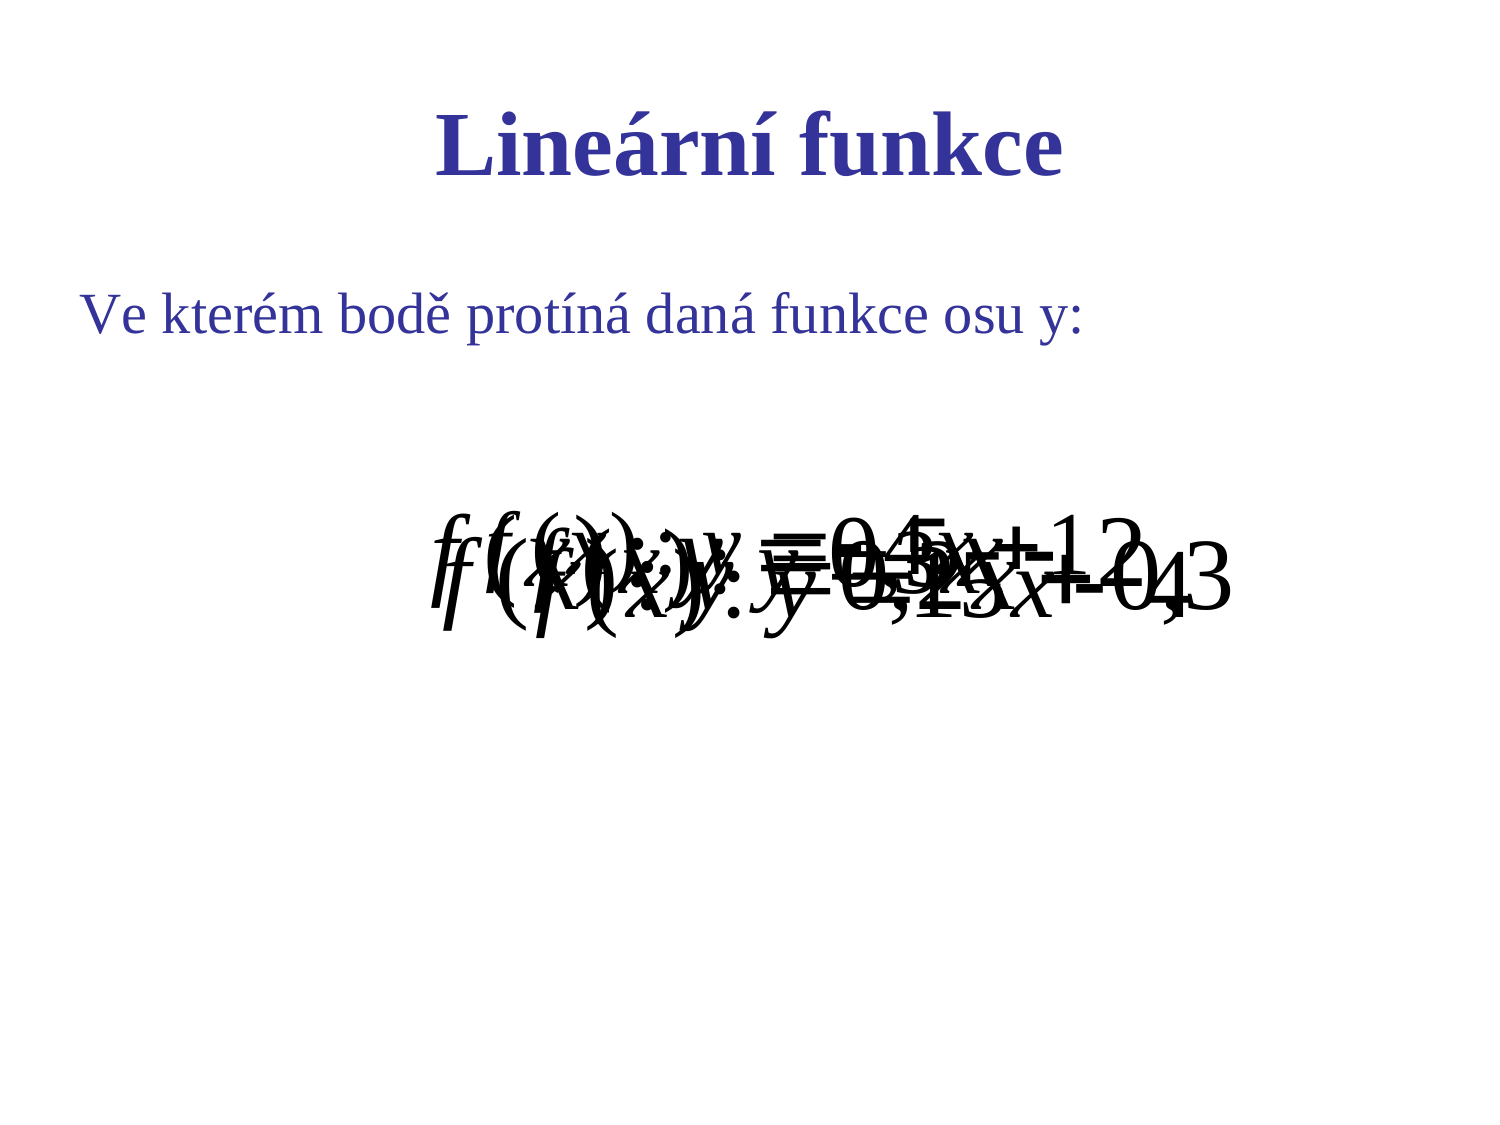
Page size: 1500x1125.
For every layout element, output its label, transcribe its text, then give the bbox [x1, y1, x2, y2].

text_box Lineární funkce [75, 45, 1426, 233]
chart [395, 491, 1252, 659]
text_box Ve kterém bodě protíná daná funkce osu y: [64, 267, 1483, 353]
